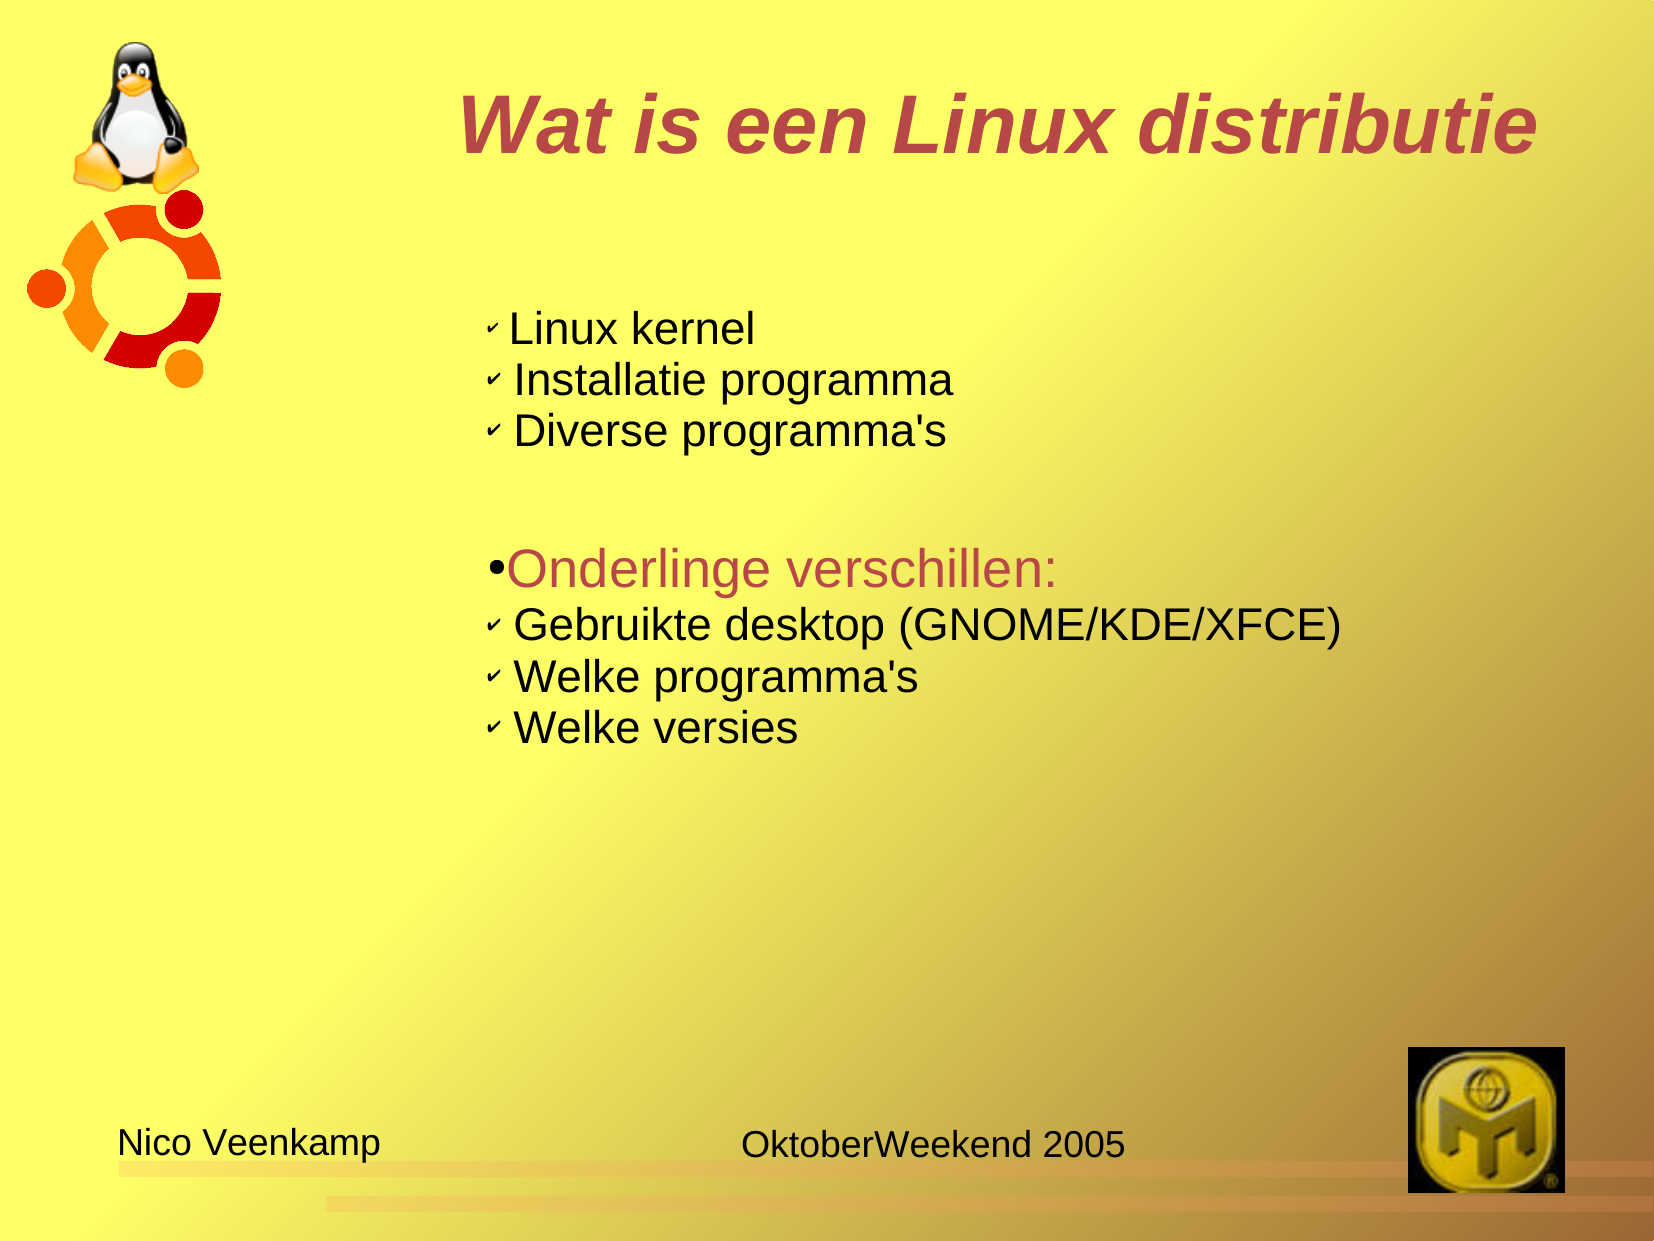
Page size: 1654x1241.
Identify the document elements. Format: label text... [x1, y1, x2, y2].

text_box Wat is een Linux distributie [442, 70, 1362, 194]
picture [27, 42, 222, 388]
text_box Onderlinge verschillen: Gebruikte desktop (GNOME/KDE/XFCE) Welke programma's Welke versies [472, 531, 1418, 786]
text_box Linux kernel Installatie programma Diverse programma's [472, 295, 886, 482]
picture [1408, 1047, 1565, 1193]
